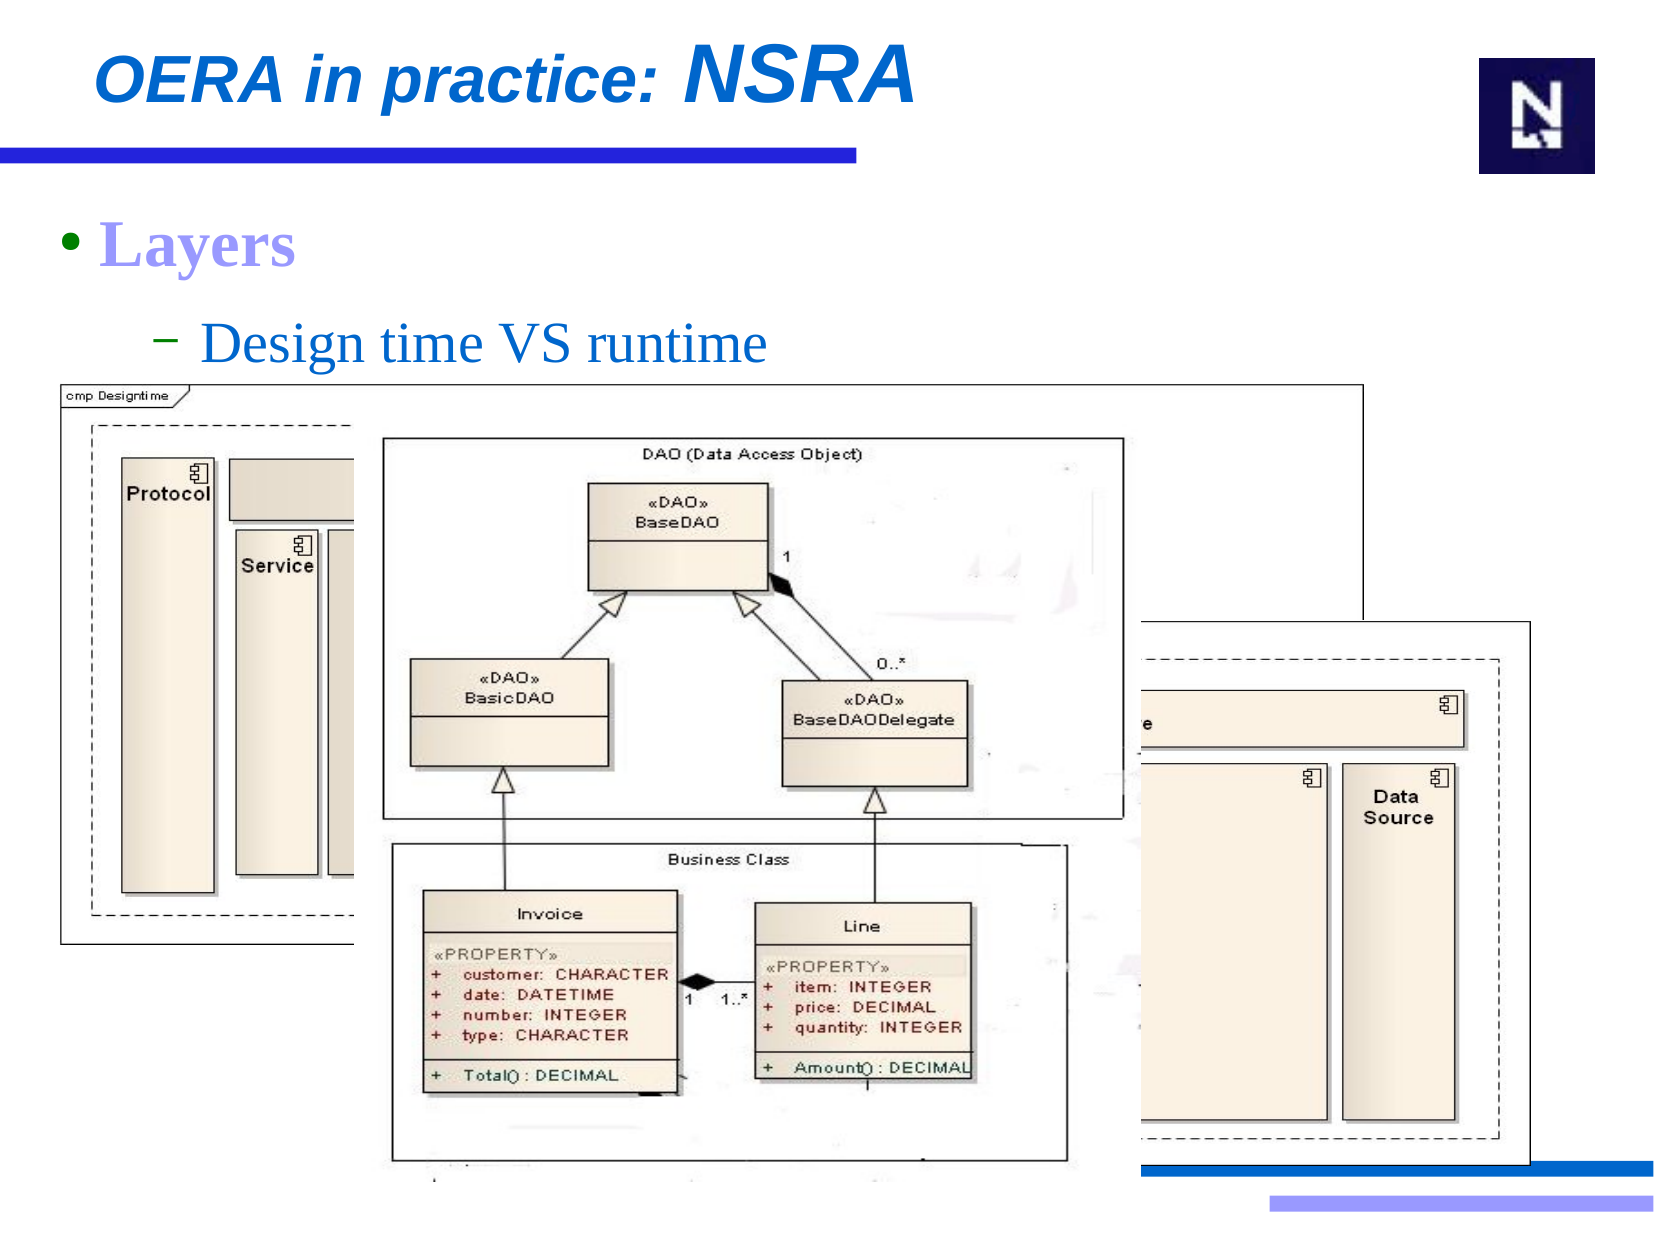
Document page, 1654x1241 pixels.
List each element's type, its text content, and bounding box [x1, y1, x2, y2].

list Layers Design time VS runtime [59, 206, 886, 383]
picture [59, 383, 1531, 1182]
picture [1479, 58, 1595, 174]
title OERA in practice: NSRA [93, 0, 1506, 148]
